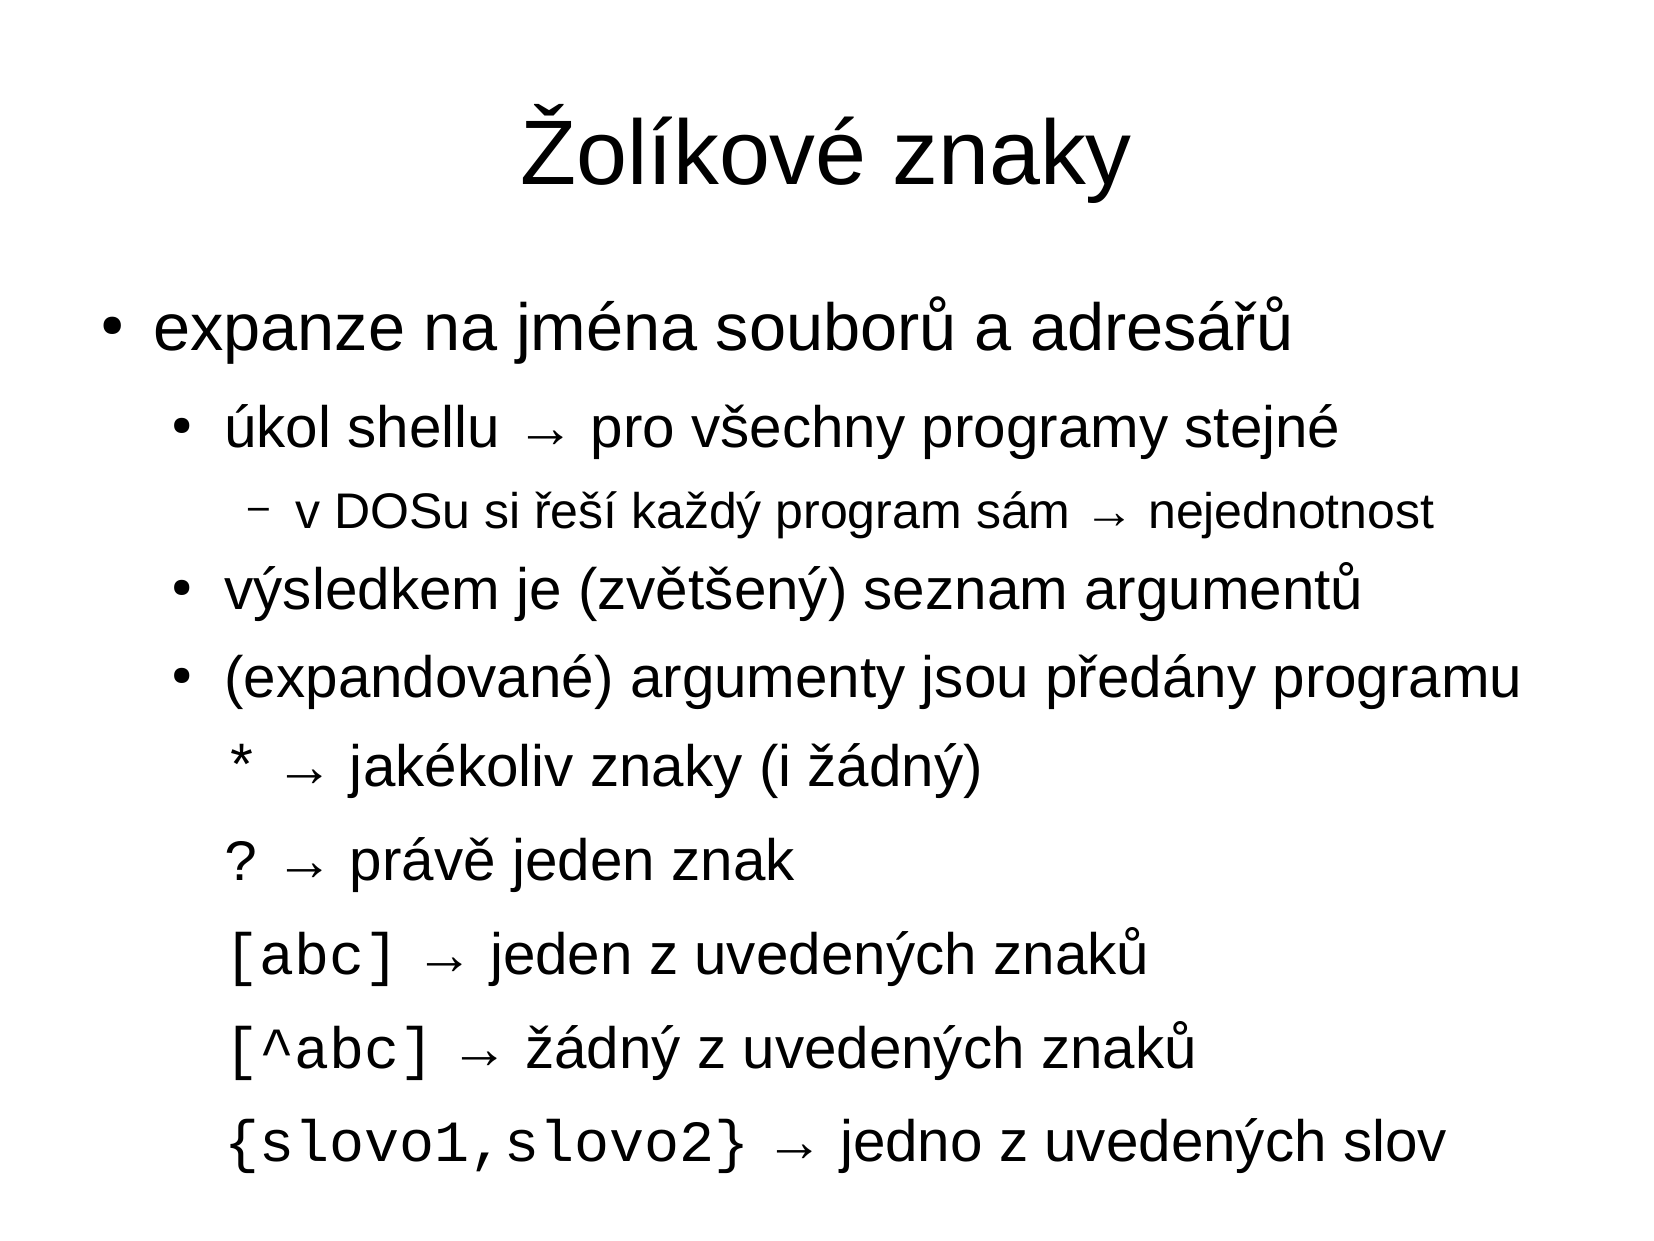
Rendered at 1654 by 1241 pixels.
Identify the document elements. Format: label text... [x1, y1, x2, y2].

title Žolíkové znaky [82, 49, 1571, 257]
list expanze na jména souborů a adresářů úkol shellu → pro všechny programy stejné v DOSu si řeší každý program sám → nejednotnost výsledkem je (zvětšený) seznam argumentů (expandované) argumenty jsou předány programu * → jakékoliv znaky (i žádný) ? → právě jeden znak [abc] → jeden z uvedených znaků [^abc] → žádný z uvedených znaků {slovo1,slovo2} → jedno z uvedených slov [82, 290, 1571, 1180]
